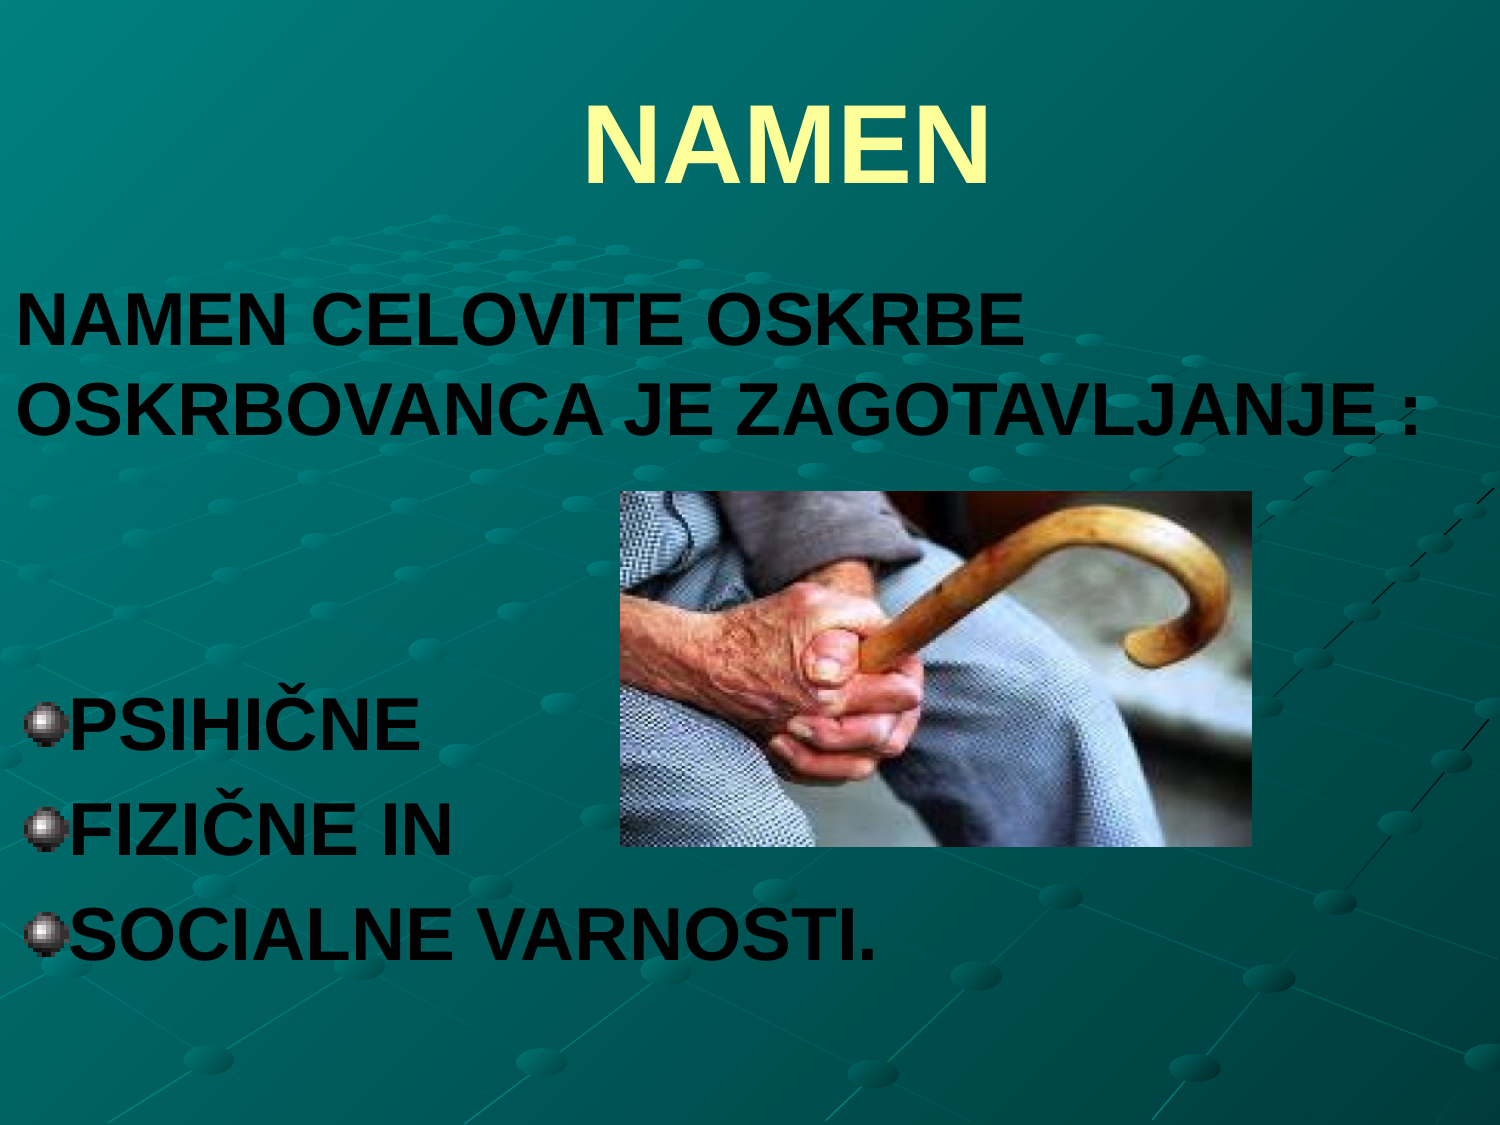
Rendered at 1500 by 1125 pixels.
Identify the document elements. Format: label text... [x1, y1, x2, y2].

list NAMEN CELOVITE OSKRBE OSKRBOVANCA JE ZAGOTAVLJANJE : PSIHIČNE FIZIČNE IN SOCIALNE VARNOSTI. [0, 262, 1500, 1007]
title NAMEN [75, 45, 1425, 233]
picture [620, 491, 1252, 847]
